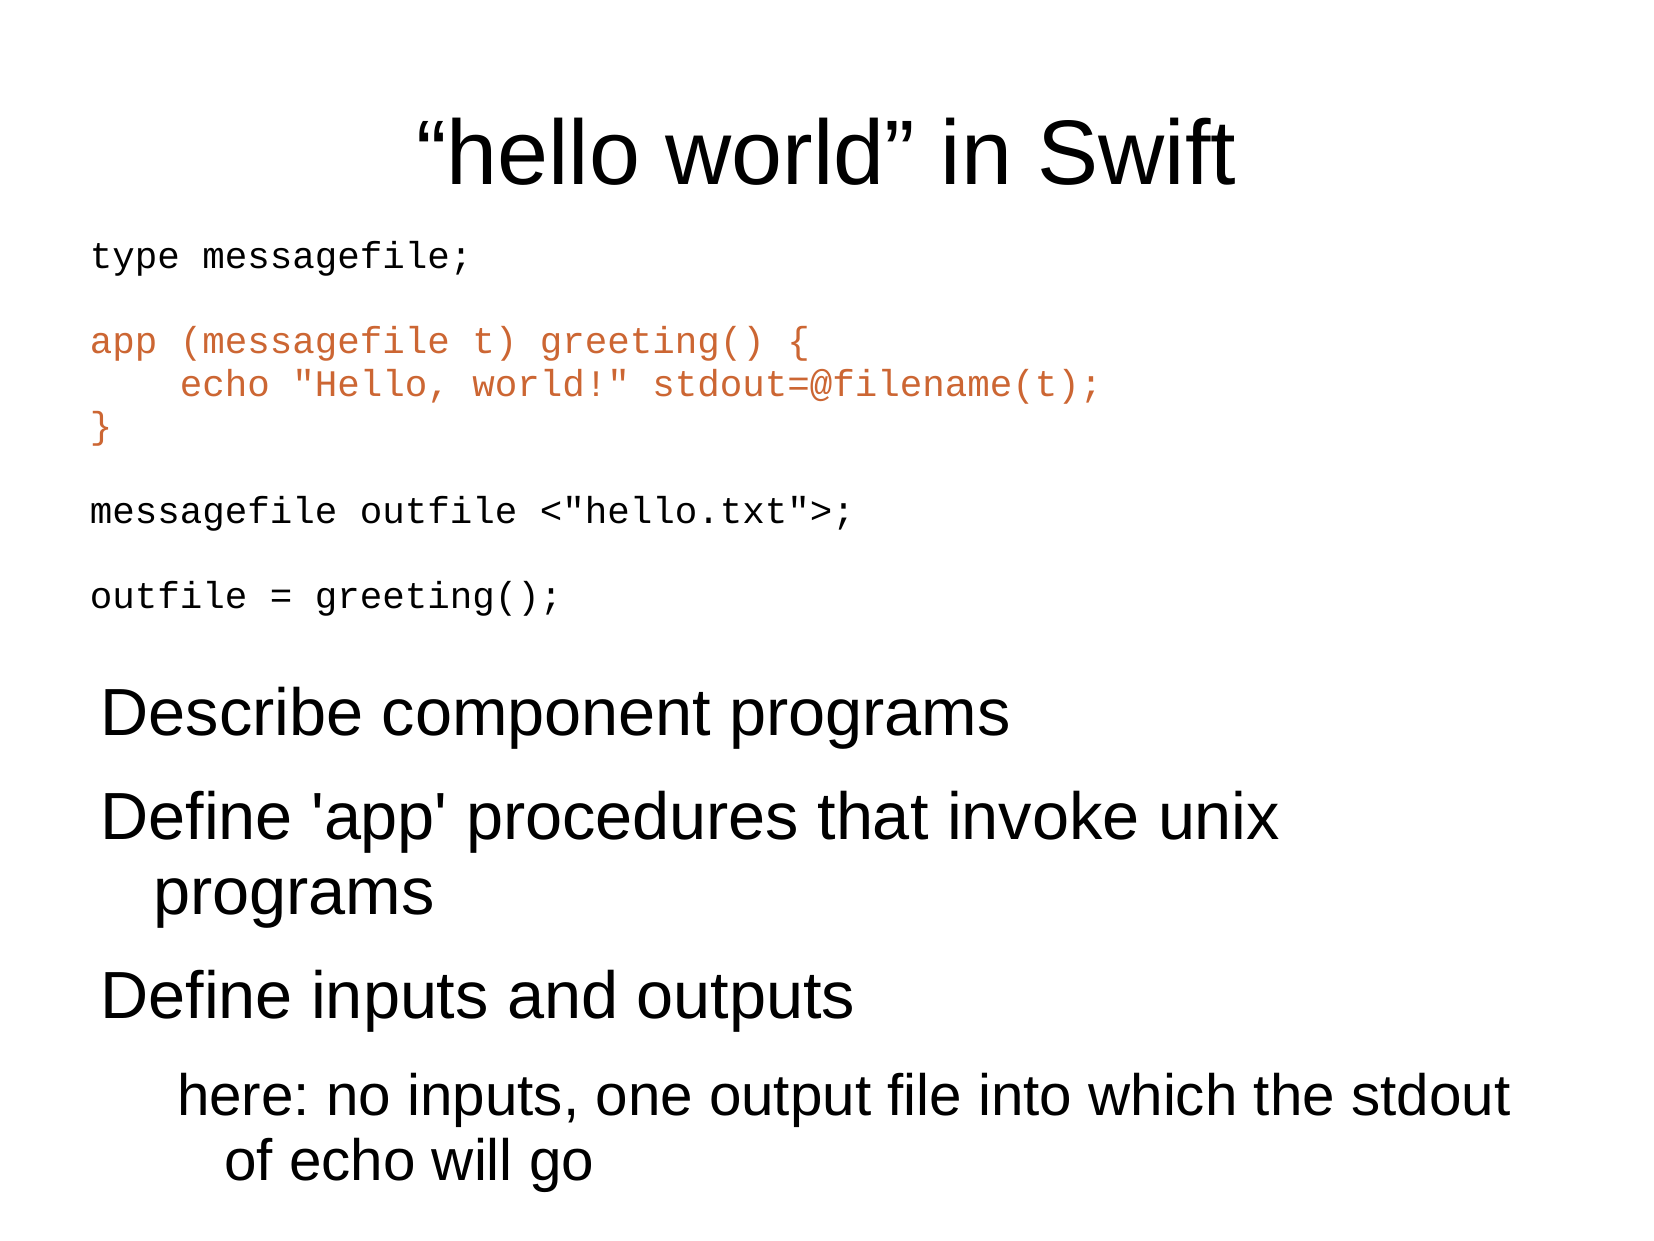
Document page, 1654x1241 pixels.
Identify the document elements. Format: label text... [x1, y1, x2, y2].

list Describe component programs Define 'app' procedures that invoke unix programs Define inputs and outputs here: no inputs, one output file into which the stdout of echo will go [82, 675, 1571, 1205]
title “hello world” in Swift [82, 49, 1571, 257]
text_box type messagefile; app (messagefile t) greeting() { echo "Hello, world!" stdout=@filename(t); } messagefile outfile <"hello.txt">; outfile = greeting(); [75, 187, 1501, 843]
